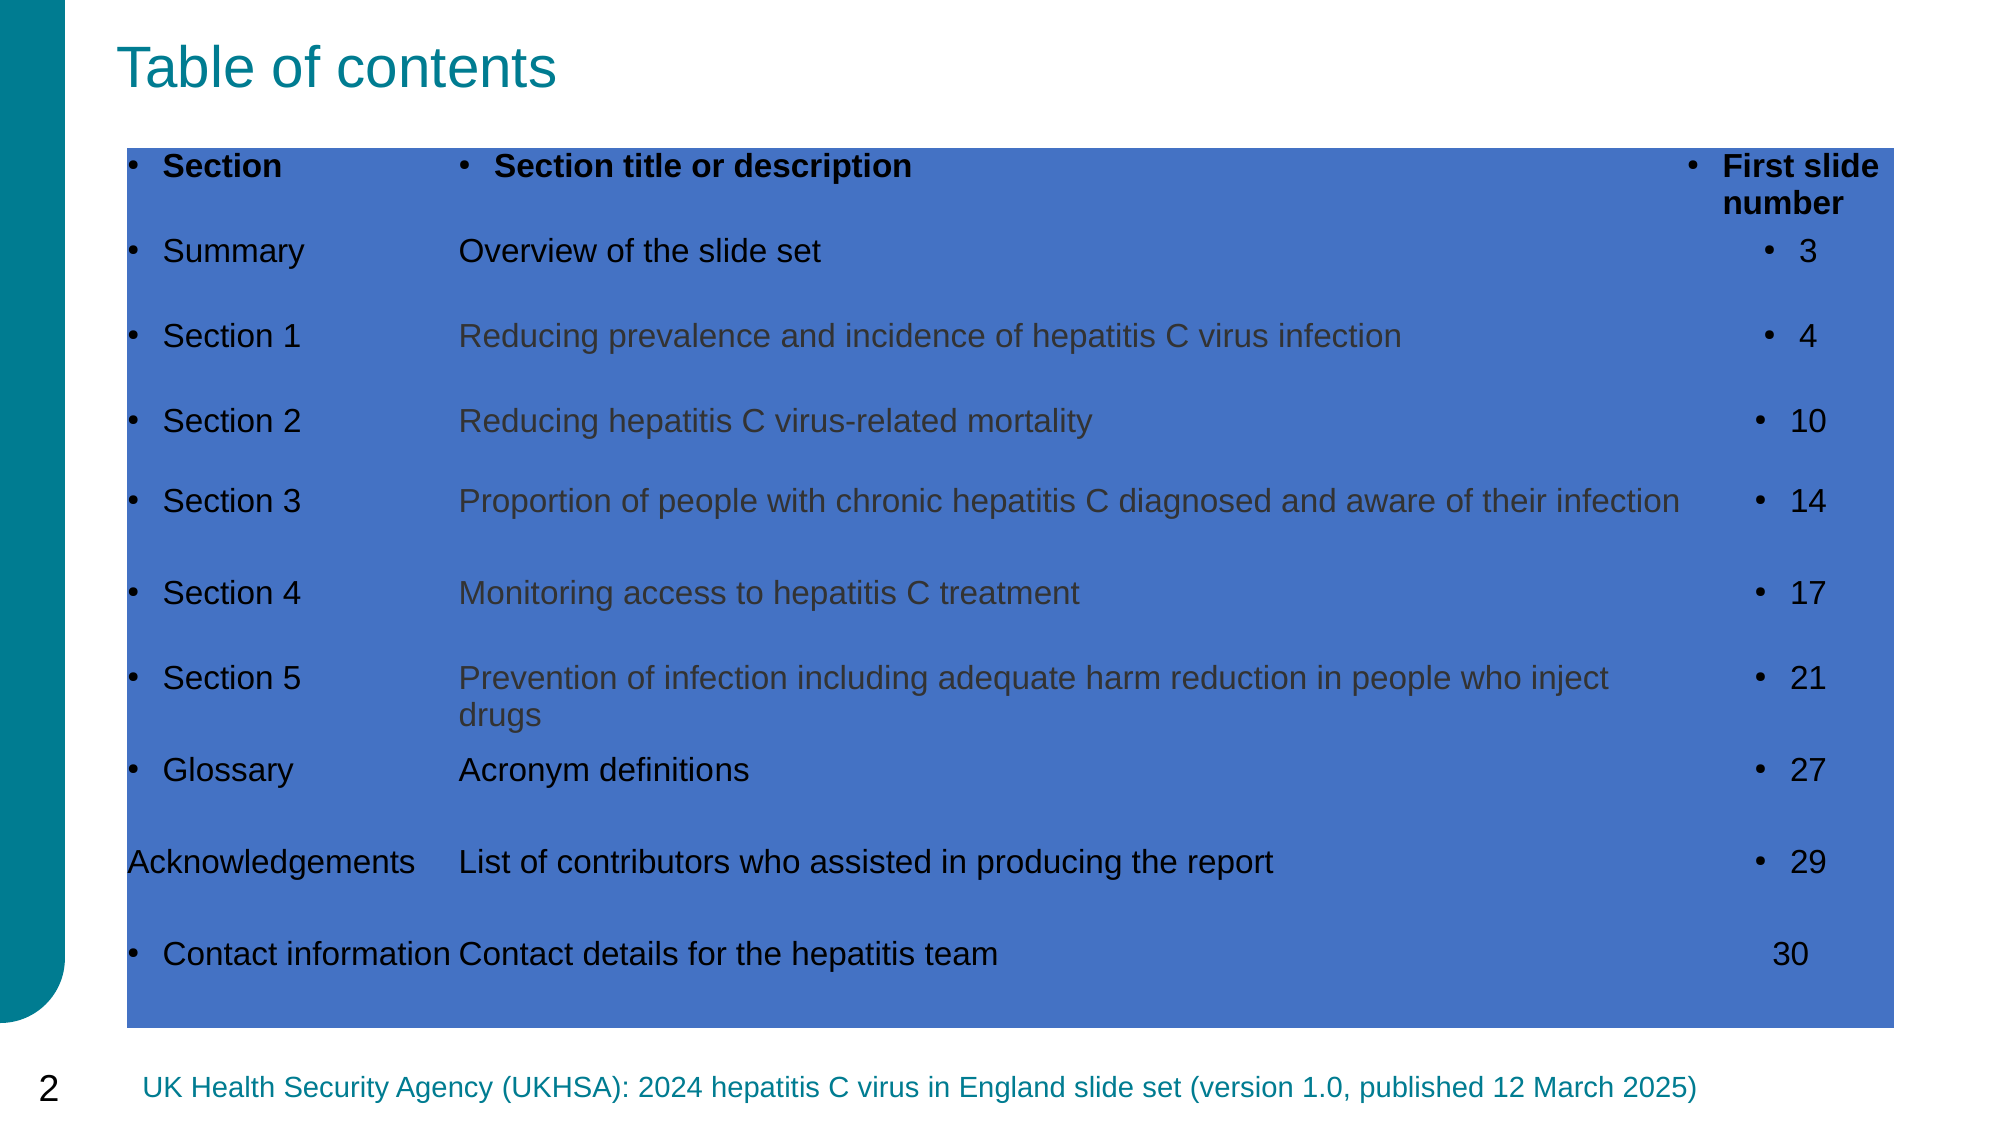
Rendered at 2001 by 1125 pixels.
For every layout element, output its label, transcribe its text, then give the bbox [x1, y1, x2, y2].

table_cell 14 [1687, 482, 1894, 574]
title Table of contents [101, 29, 1926, 116]
table_cell Section 3 [127, 482, 459, 574]
text_box [0, 1056, 98, 1117]
table_cell 17 [1687, 574, 1894, 659]
table_cell Summary [127, 233, 459, 317]
table_cell Section 5 [127, 659, 459, 751]
table_cell 10 [1687, 402, 1894, 482]
table_cell 3 [1687, 233, 1894, 317]
table_cell Monitoring access to hepatitis C treatment [459, 574, 1687, 659]
table_cell 30 [1687, 936, 1894, 1028]
table_cell Section 1 [127, 317, 459, 402]
table_cell List of contributors who assisted in producing the report [459, 843, 1687, 936]
table_cell Acronym definitions [459, 751, 1687, 843]
table_header First slide number [1687, 148, 1894, 233]
table_cell Reducing prevalence and incidence of hepatitis C virus infection [459, 317, 1687, 402]
table_cell Contact details for the hepatitis team [459, 936, 1687, 1028]
table_cell Glossary [127, 751, 459, 843]
table_cell Reducing hepatitis C virus-related mortality [459, 402, 1687, 482]
table_cell 27 [1687, 751, 1894, 843]
table_cell Contact information [127, 936, 459, 1028]
table_header Section title or description [459, 148, 1687, 233]
table_cell Prevention of infection including adequate harm reduction in people who inject drugs [459, 659, 1687, 751]
table_cell Section 4 [127, 574, 459, 659]
table_cell 4 [1687, 317, 1894, 402]
table_cell 21 [1687, 659, 1894, 751]
table_cell Proportion of people with chronic hepatitis C diagnosed and aware of their infection [459, 482, 1687, 574]
text_box UK Health Security Agency (UKHSA): 2024 hepatitis C virus in England slide set (version 1.0, published 12 March 2025) [127, 1056, 1769, 1116]
table_header Section [127, 148, 459, 233]
table_cell Section 2 [127, 402, 459, 482]
table_cell Overview of the slide set [459, 233, 1687, 317]
table_cell 29 [1687, 843, 1894, 936]
table_cell Acknowledgements [127, 843, 459, 936]
